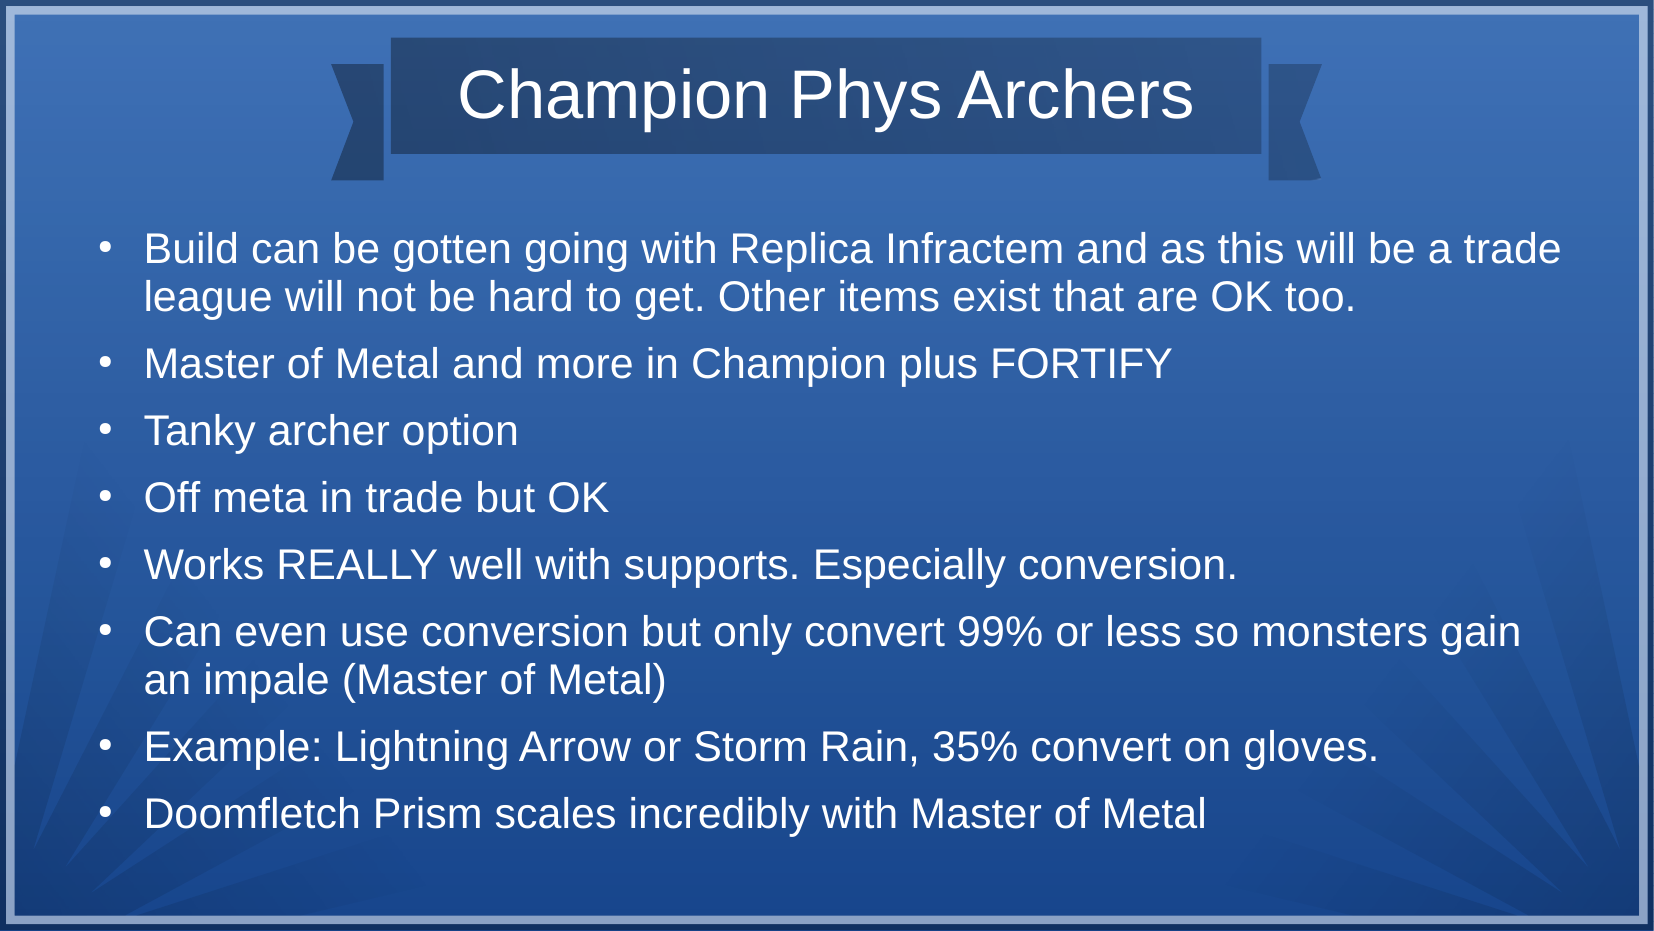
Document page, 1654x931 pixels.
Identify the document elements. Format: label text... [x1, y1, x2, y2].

title Champion Phys Archers [389, 35, 1264, 154]
list Build can be gotten going with Replica Infractem and as this will be a trade league will not be hard to get. Other items exist that are OK too. Master of Metal and more in Champion plus FORTIFY Tanky archer option Off meta in trade but OK Works REALLY well with supports. Especially conversion. Can even use conversion but only convert 99% or less so monsters gain an impale (Master of Metal) Example: Lightning Arrow or Storm Rain, 35% convert on gloves. Doomfletch Prism scales incredibly with Master of Metal [82, 224, 1571, 848]
